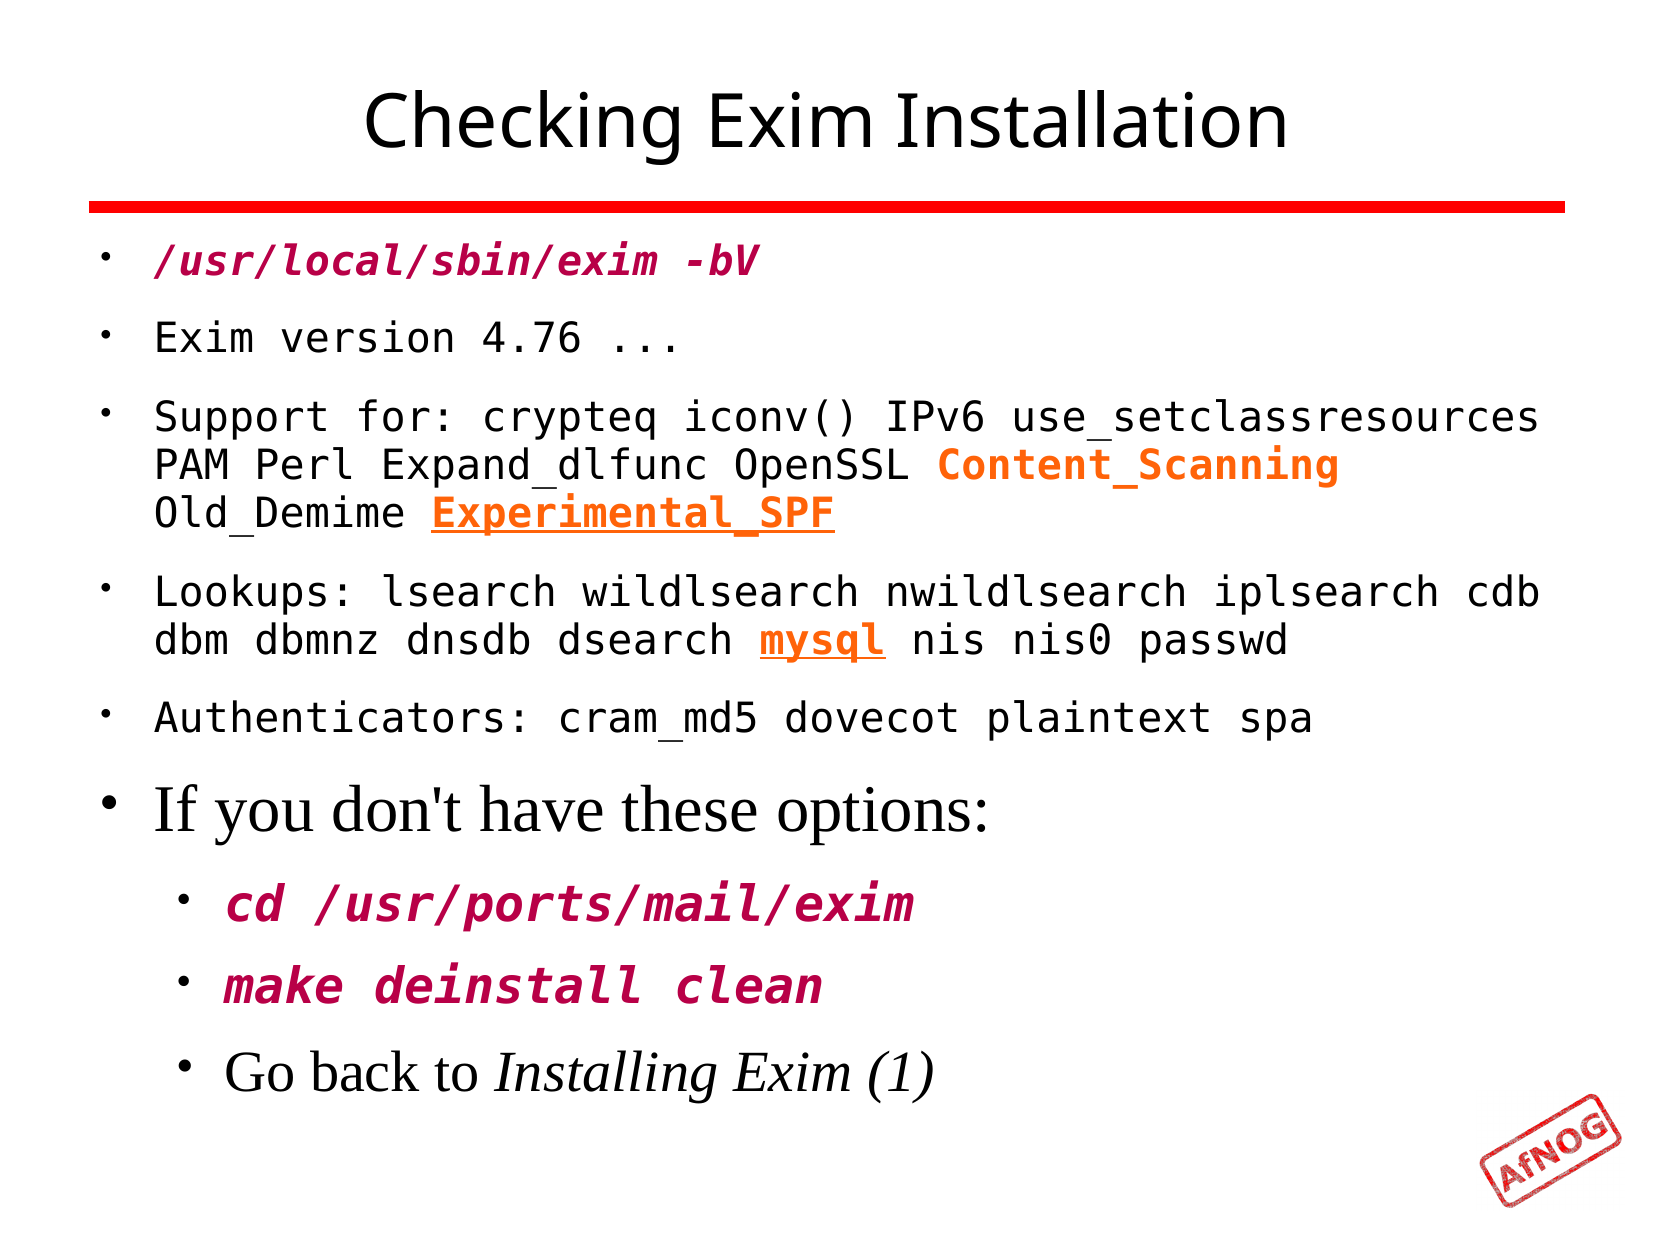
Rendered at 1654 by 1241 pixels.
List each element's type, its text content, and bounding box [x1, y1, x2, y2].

list /usr/local/sbin/exim -bV Exim version 4.76 ... Support for: crypteq iconv() IPv6 use_setclassresources PAM Perl Expand_dlfunc OpenSSL Content_Scanning Old_Demime Experimental_SPF Lookups: lsearch wildlsearch nwildlsearch iplsearch cdb dbm dbmnz dnsdb dsearch mysql nis nis0 passwd Authenticators: cram_md5 dovecot plaintext spa If you don't have these options: cd /usr/ports/mail/exim make deinstall clean Go back to Installing Exim (1) [82, 236, 1571, 1108]
picture [1476, 1090, 1625, 1211]
title Checking Exim Installation [88, 29, 1565, 207]
